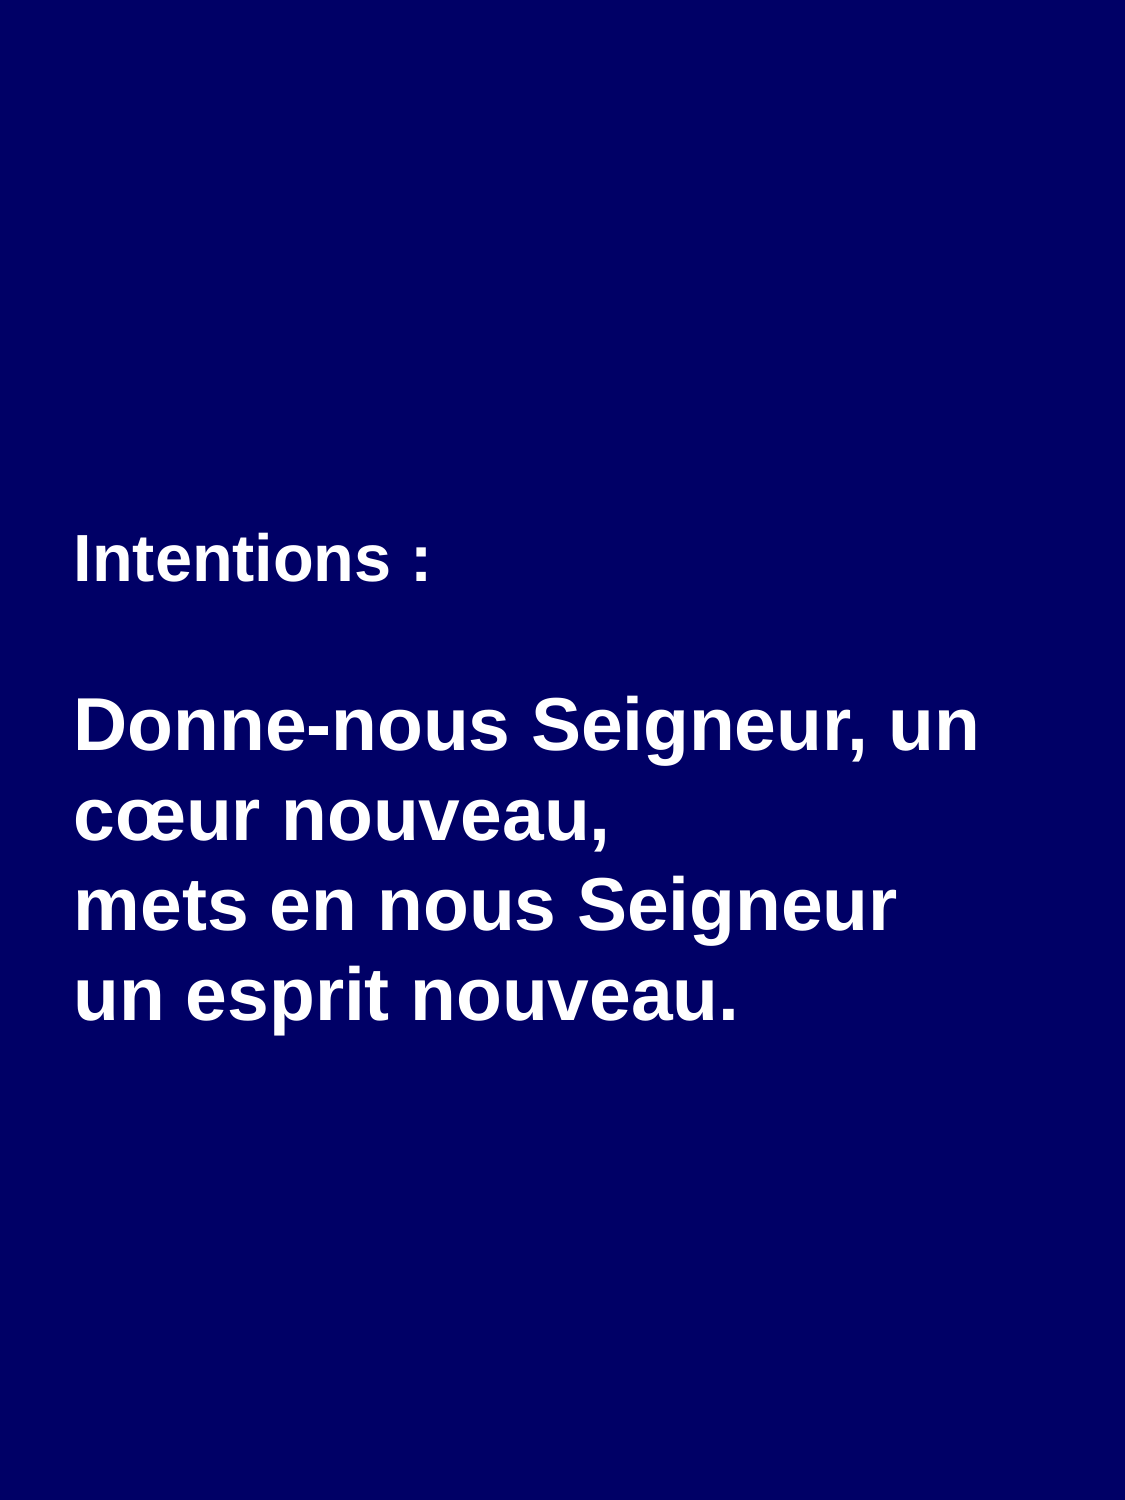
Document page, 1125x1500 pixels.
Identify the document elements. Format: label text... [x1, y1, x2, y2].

text_box Intentions : Donne-nous Seigneur, un cœur nouveau, mets en nous Seigneur un esprit nouveau. [58, 507, 1087, 1040]
